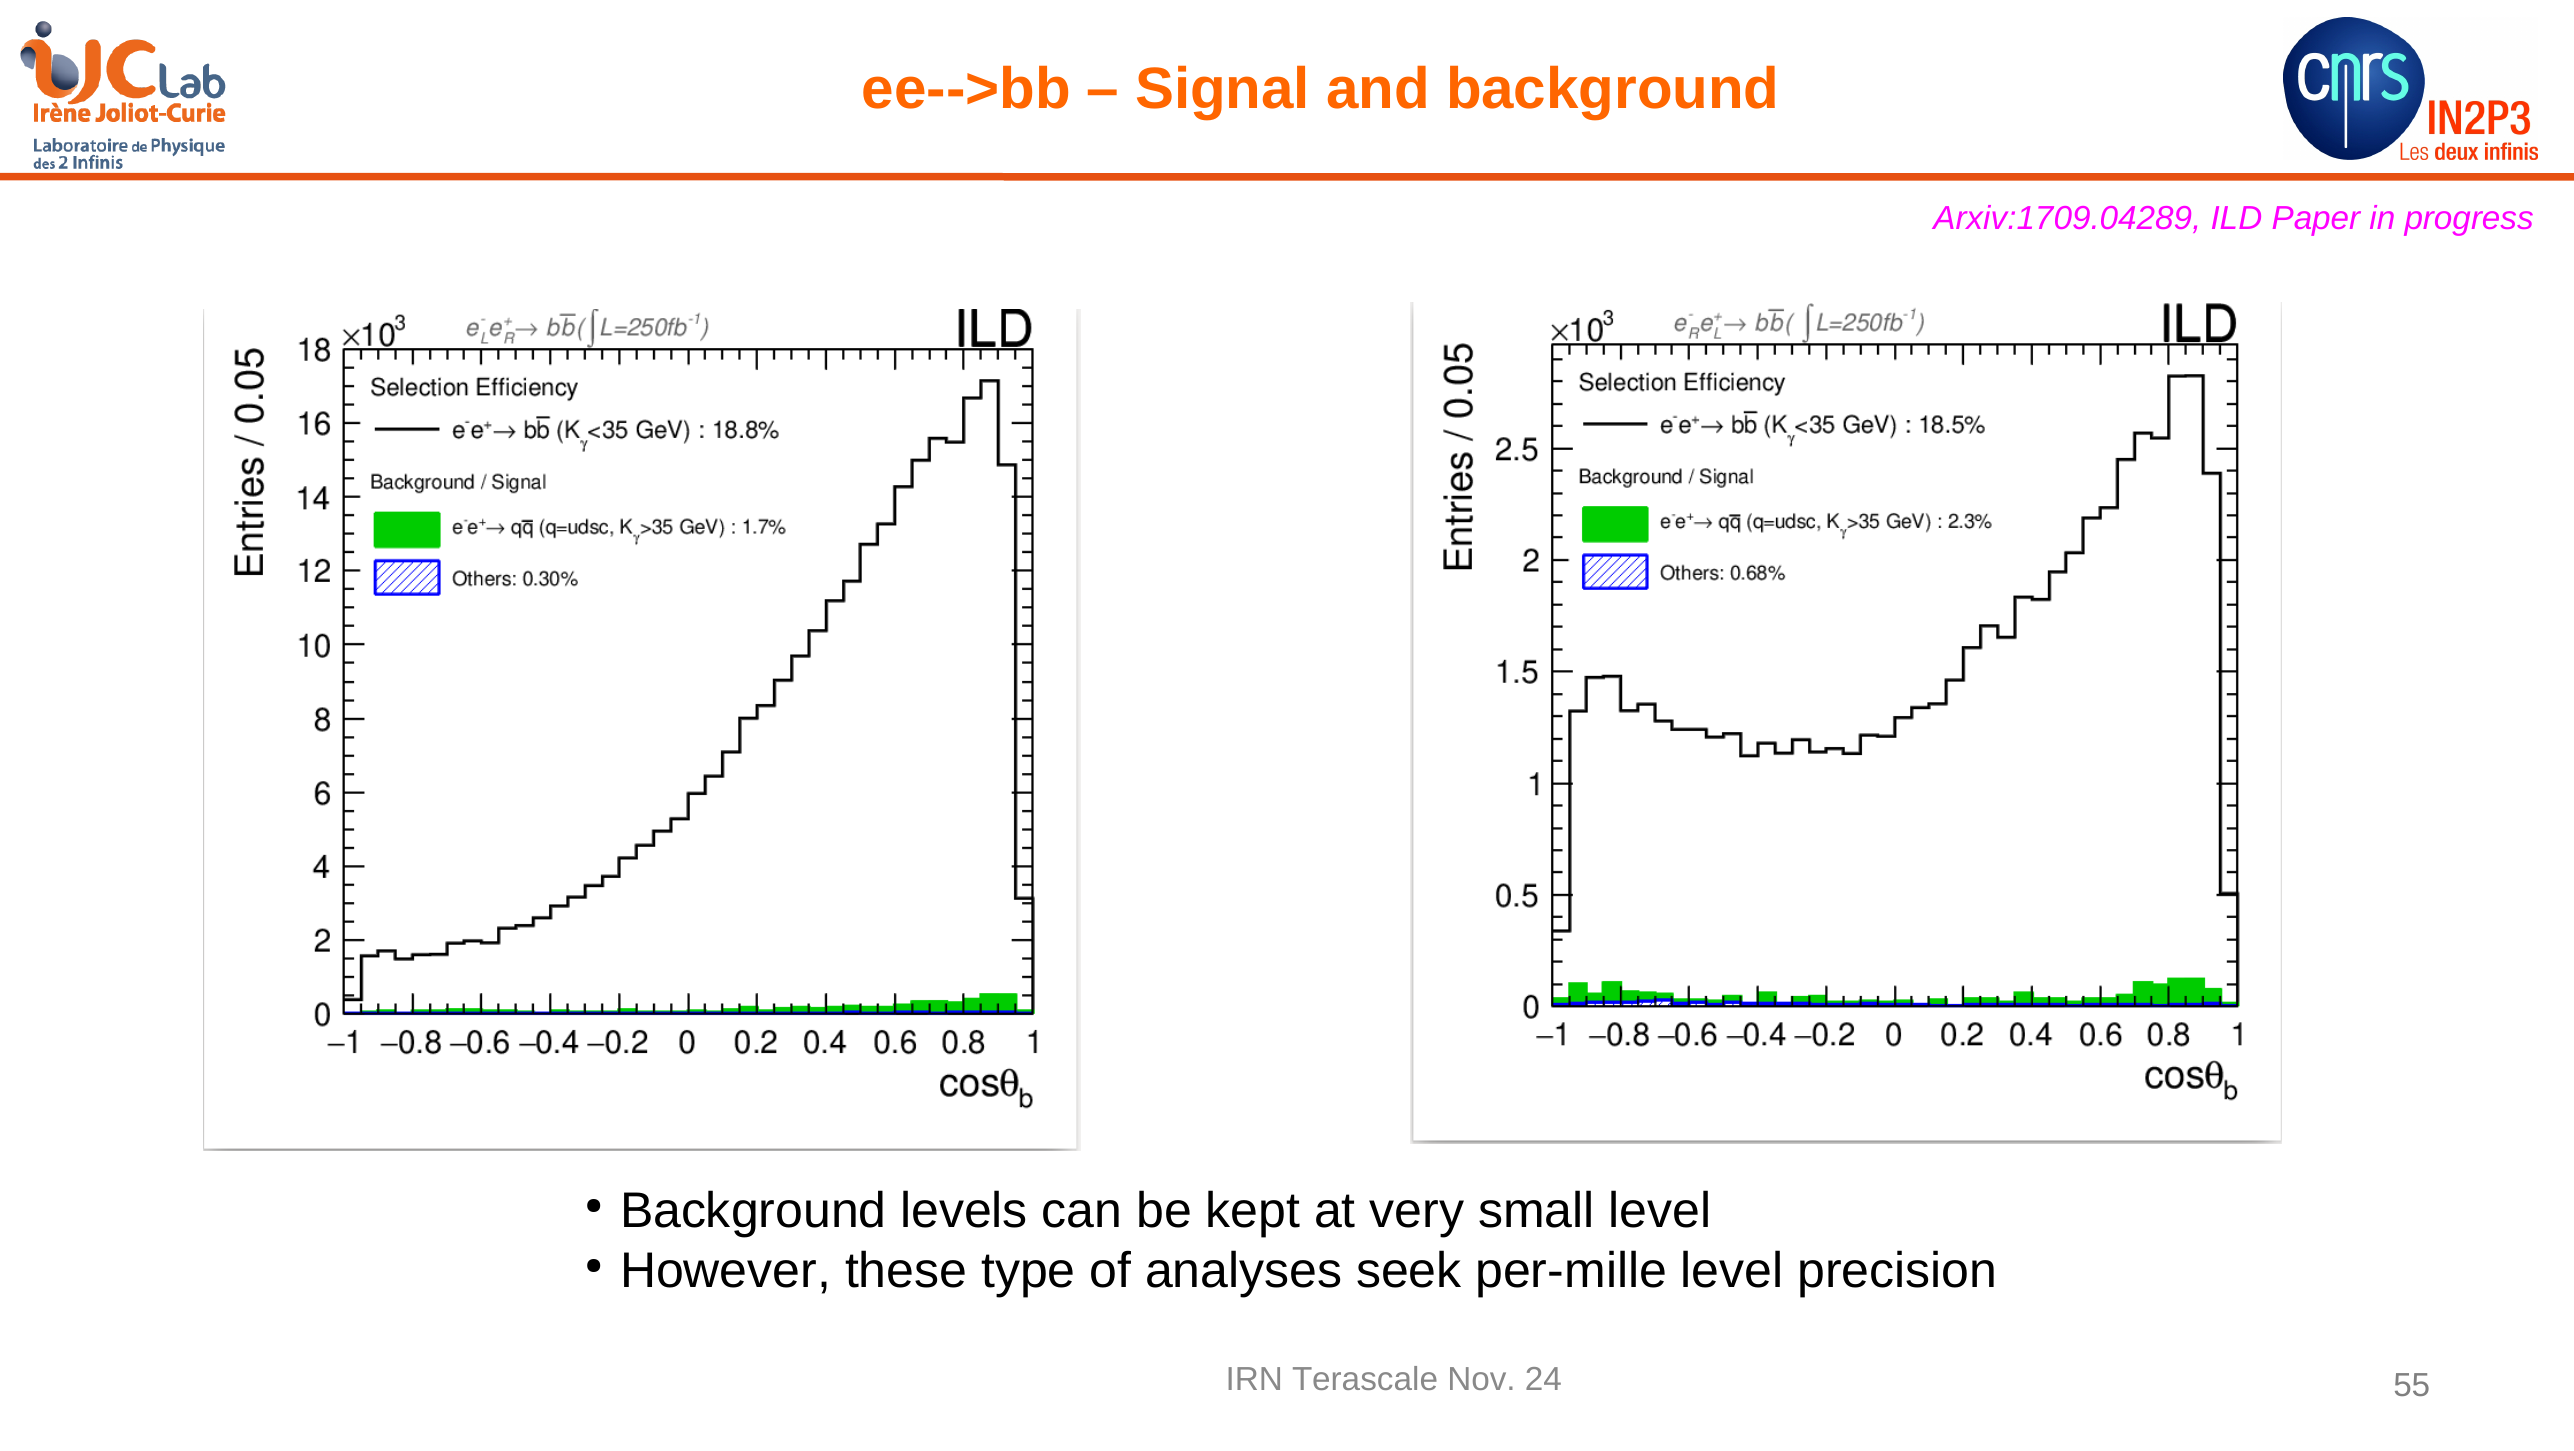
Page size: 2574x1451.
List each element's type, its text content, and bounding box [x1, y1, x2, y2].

picture [2415, 17, 2538, 160]
text_box Arxiv:1709.04289, ILD Paper in progress [1918, 189, 2551, 244]
picture [1410, 302, 2282, 1144]
text_box Background levels can be kept at very small level However, these type of analyses seek per-mille level precision [570, 1170, 2476, 1451]
title ee-->bb – Signal and background [226, 9, 2415, 162]
picture [203, 309, 1081, 1152]
picture [4, 6, 241, 184]
